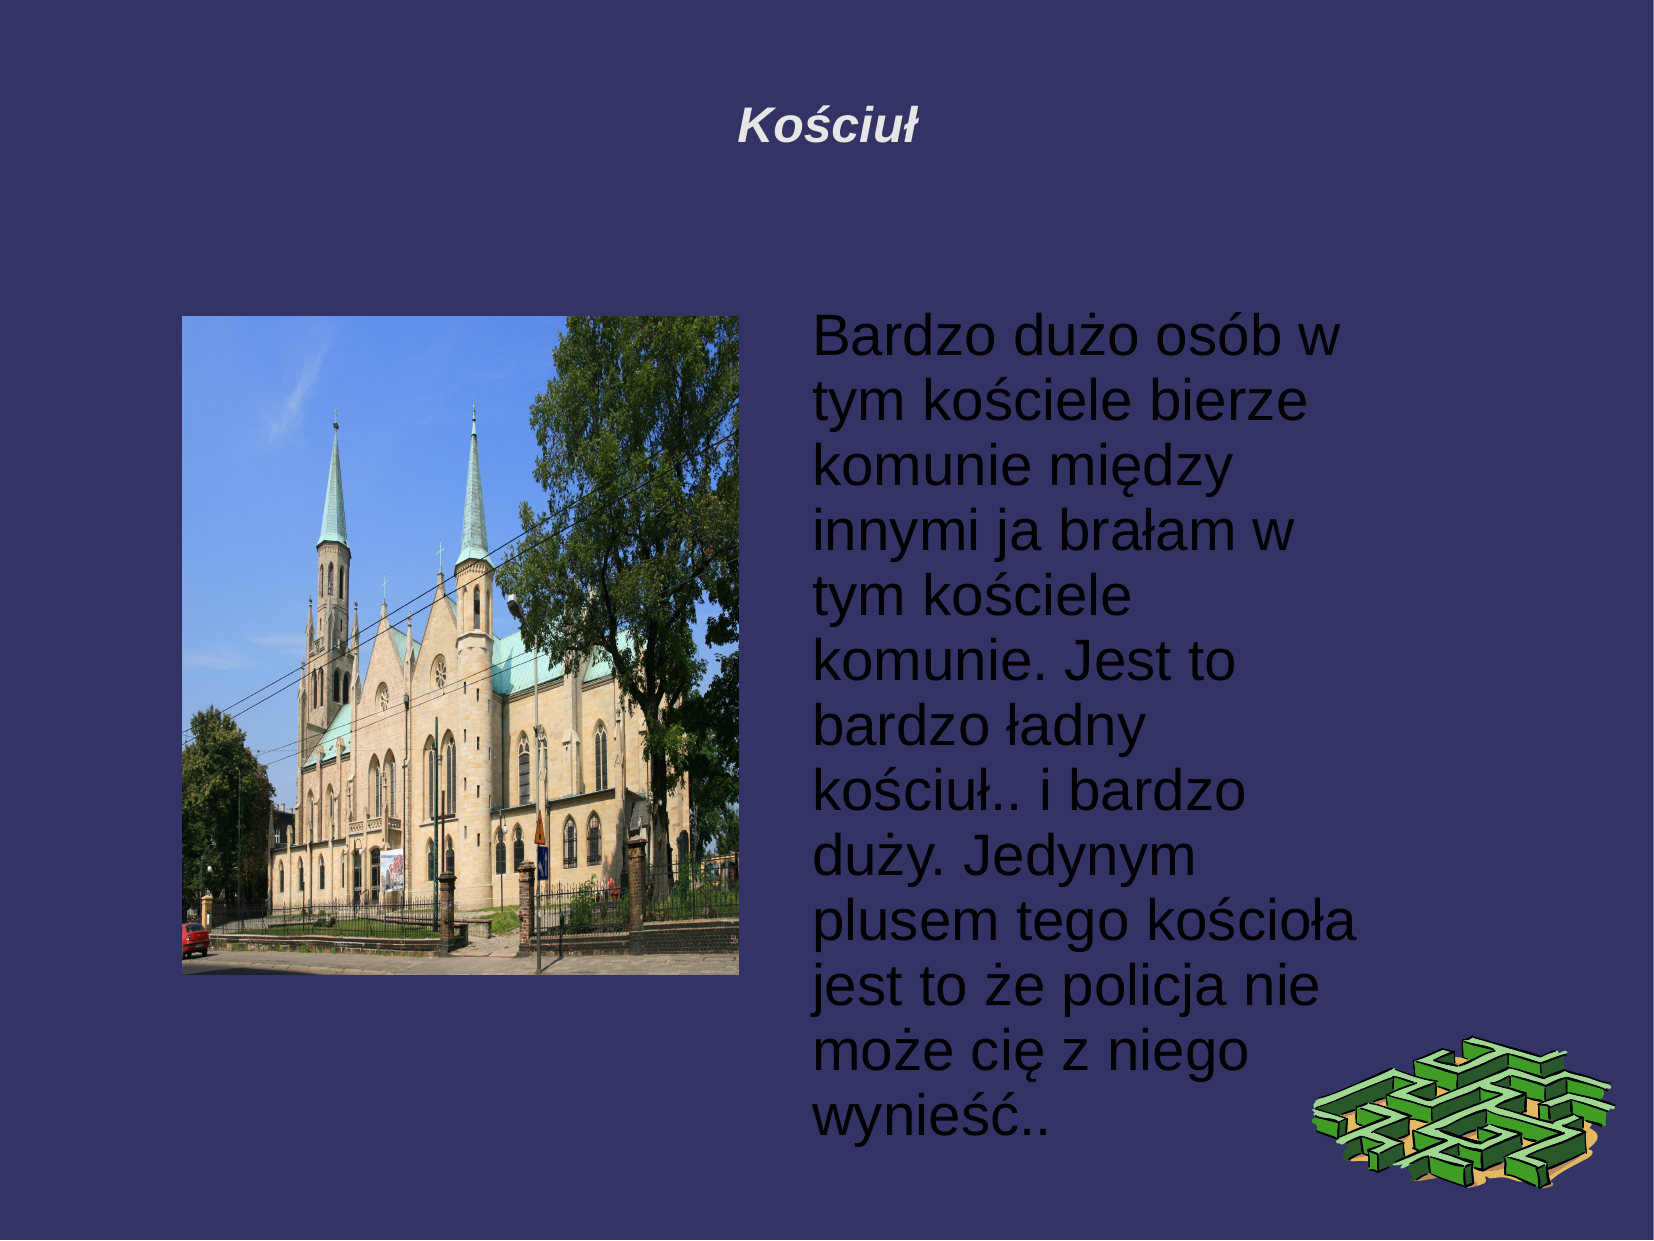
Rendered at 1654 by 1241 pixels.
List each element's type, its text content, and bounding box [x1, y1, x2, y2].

text_box Bardzo dużo osób w tym kościele bierze komunie między innymi ja brałam w tym kościele komunie. Jest to bardzo ładny kościuł.. i bardzo duży. Jedynym plusem tego kościoła jest to że policja nie może cię z niego wynieść.. [797, 295, 1388, 1198]
picture [182, 316, 739, 975]
title Kościuł [121, 19, 1534, 227]
